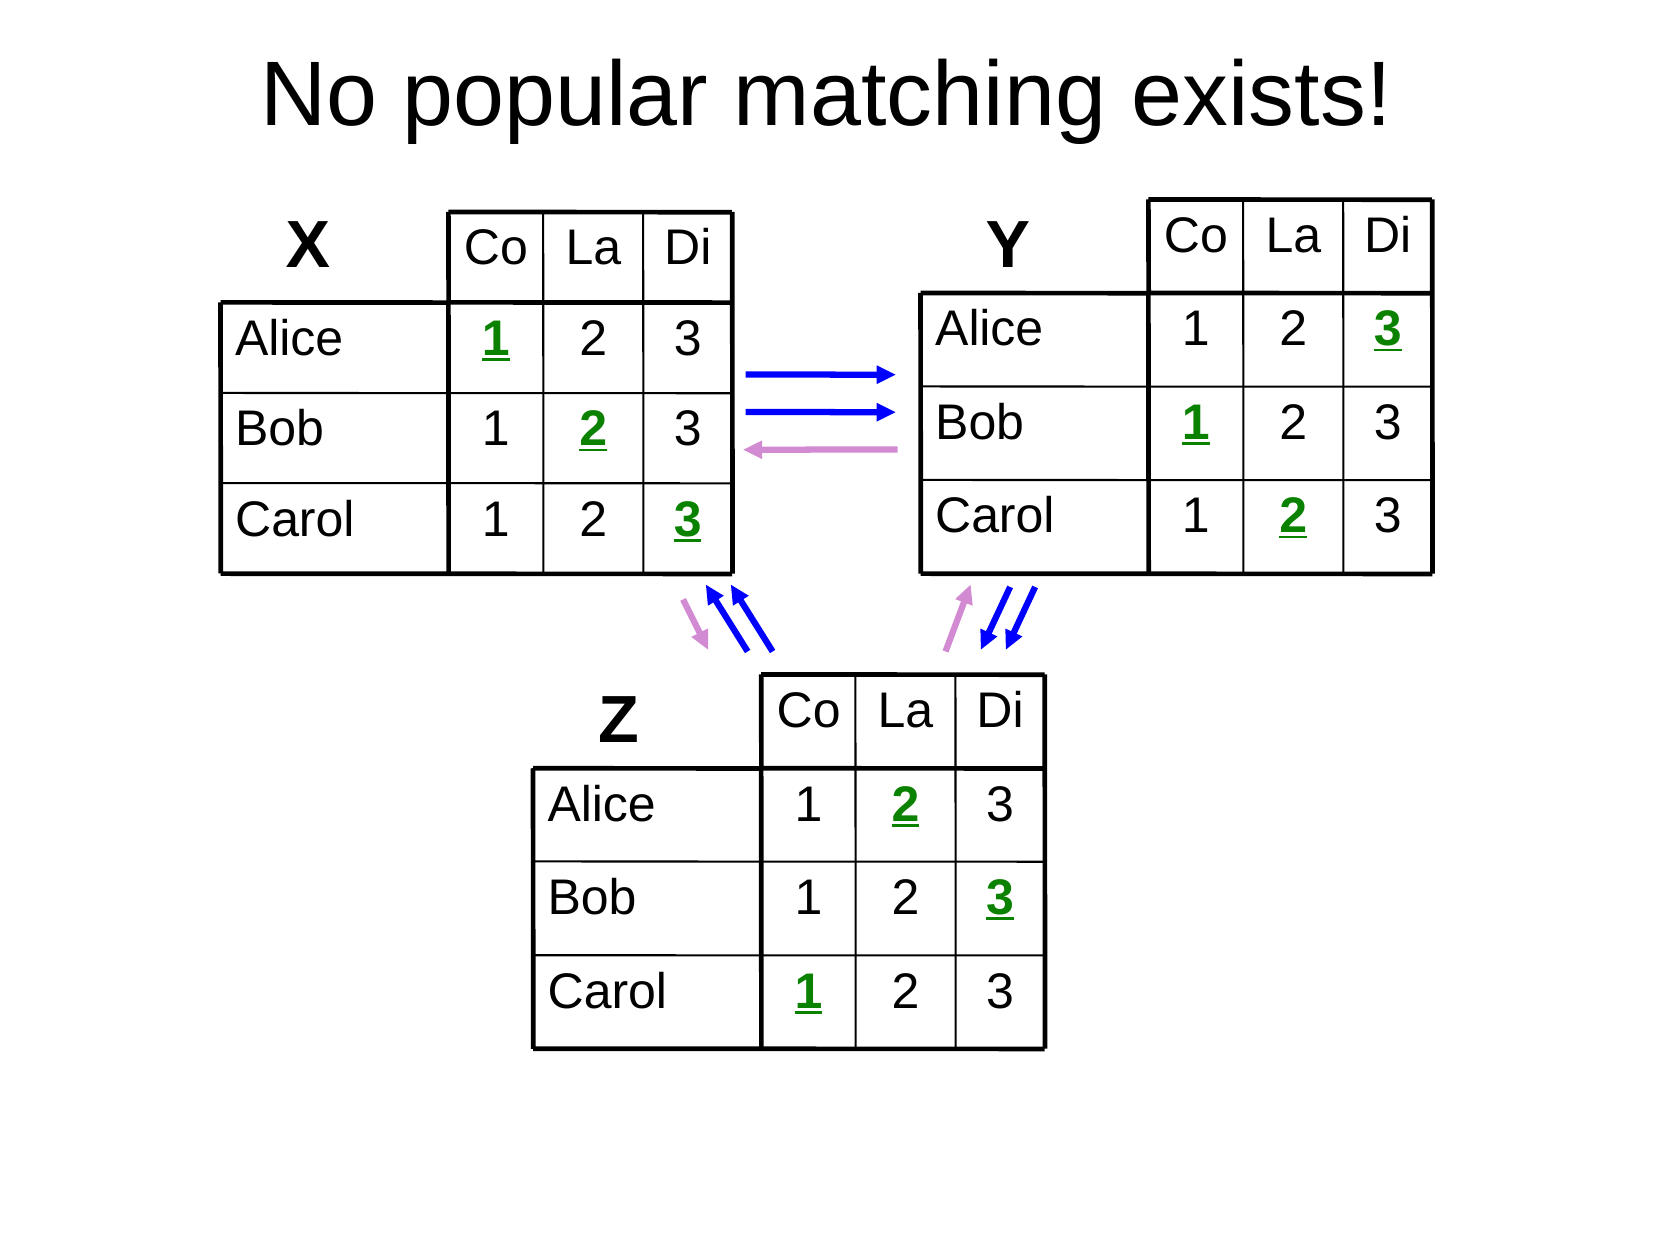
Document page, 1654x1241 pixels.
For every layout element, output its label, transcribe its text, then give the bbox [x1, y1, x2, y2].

text_box 2 [1245, 388, 1342, 479]
text_box 3 [957, 863, 1042, 954]
text_box Carol [924, 481, 1146, 571]
text_box La [1245, 202, 1342, 290]
text_box 3 [1345, 296, 1430, 385]
text_box 2 [857, 957, 954, 1046]
title No popular matching exists! [0, 0, 1654, 188]
text_box Co [764, 677, 854, 765]
text_box 3 [645, 305, 730, 392]
text_box 2 [545, 395, 642, 482]
text_box 3 [957, 771, 1042, 860]
text_box 1 [451, 395, 542, 482]
text_box Bob [536, 863, 758, 954]
text_box Bob [923, 388, 1146, 479]
text_box 1 [451, 485, 542, 571]
text_box 3 [645, 485, 730, 571]
text_box 1 [764, 957, 854, 1046]
text_box 3 [1345, 388, 1430, 479]
text_box 2 [545, 305, 642, 392]
text_box 2 [1245, 482, 1342, 571]
text_box 2 [1245, 296, 1342, 385]
text_box 1 [1151, 388, 1242, 479]
text_box La [857, 677, 954, 766]
text_box 2 [857, 771, 954, 860]
text_box 2 [857, 863, 954, 954]
text_box Carol [224, 485, 446, 571]
text_box 3 [957, 957, 1042, 1046]
text_box Z [583, 674, 654, 765]
text_box Carol [536, 957, 759, 1046]
text_box 3 [645, 395, 730, 482]
text_box 1 [764, 771, 854, 860]
text_box 3 [1345, 482, 1430, 571]
text_box Di [645, 215, 729, 300]
text_box 1 [451, 305, 542, 392]
text_box X [270, 199, 346, 290]
text_box Co [1151, 202, 1242, 290]
text_box Di [1345, 202, 1429, 290]
text_box 1 [1151, 296, 1242, 385]
text_box Alice [223, 305, 446, 392]
text_box 1 [764, 863, 854, 954]
text_box Di [957, 677, 1042, 766]
text_box Alice [536, 771, 758, 860]
text_box Co [451, 215, 542, 300]
text_box La [545, 215, 642, 300]
text_box Alice [923, 296, 1146, 385]
text_box Bob [223, 394, 446, 482]
text_box Y [970, 199, 1046, 290]
text_box 1 [1151, 482, 1242, 571]
text_box 2 [545, 485, 642, 571]
